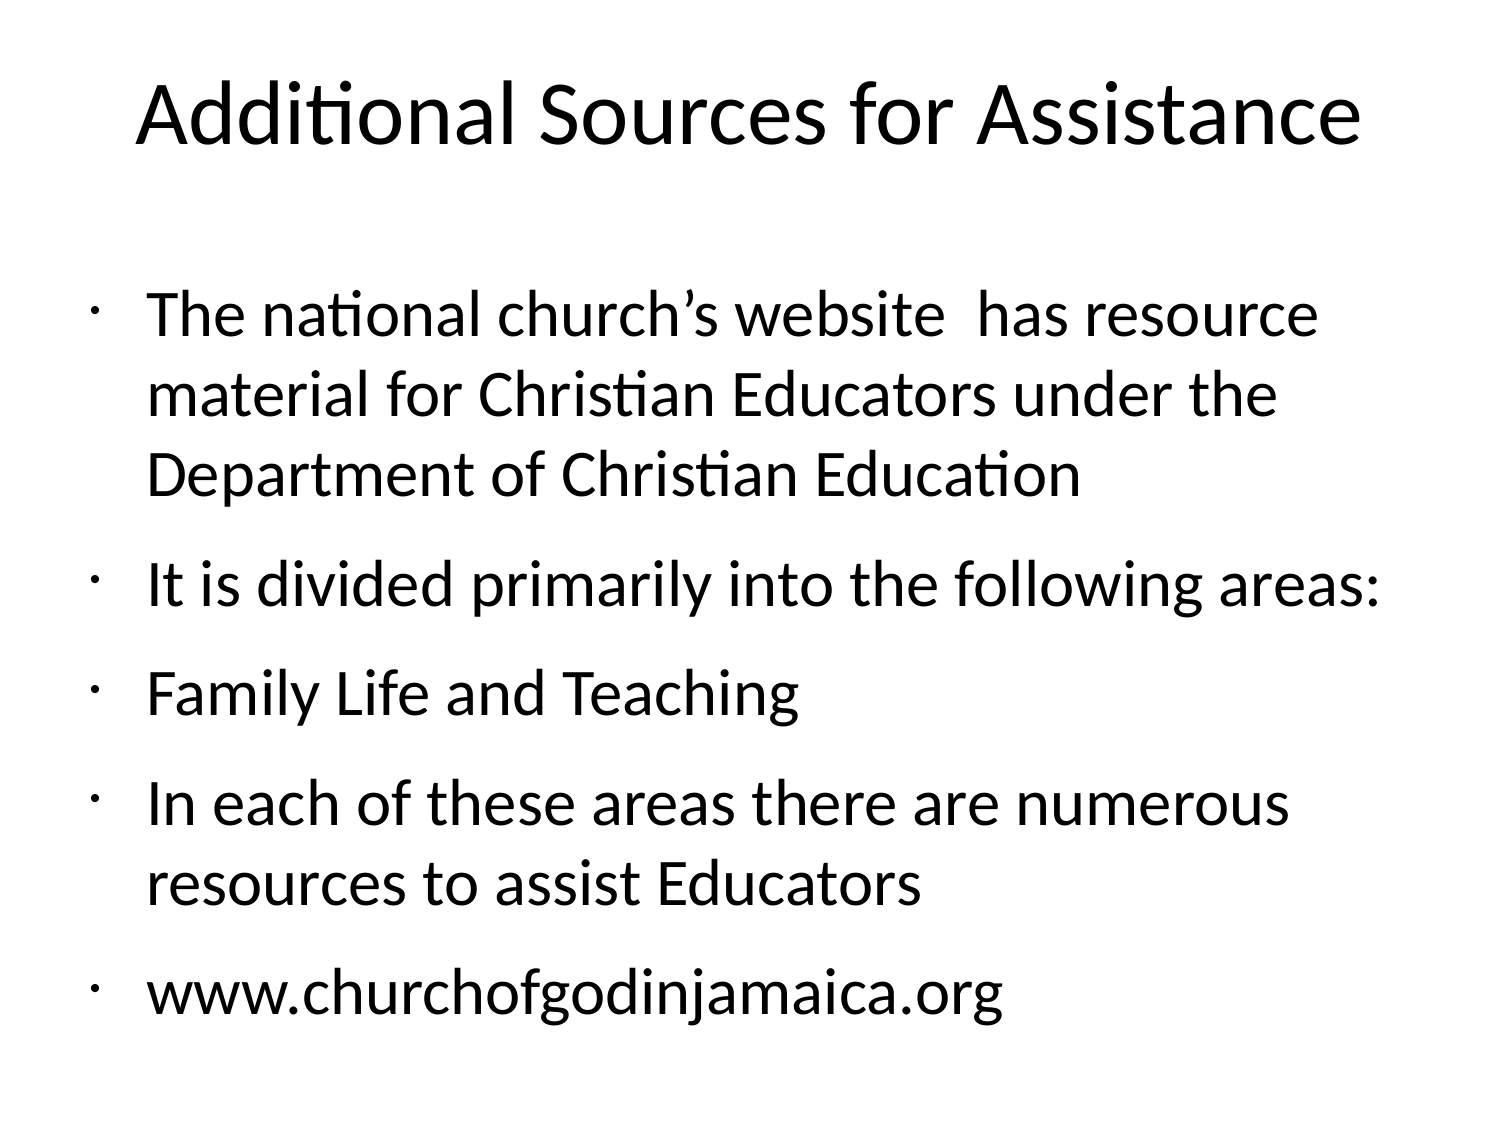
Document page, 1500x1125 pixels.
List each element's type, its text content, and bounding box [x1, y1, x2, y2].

list The national church’s website has resource material for Christian Educators under the Department of Christian Education It is divided primarily into the following areas: Family Life and Teaching In each of these areas there are numerous resources to assist Educators www.churchofgodinjamaica.org [75, 262, 1425, 1005]
title Additional Sources for Assistance [75, 45, 1425, 233]
